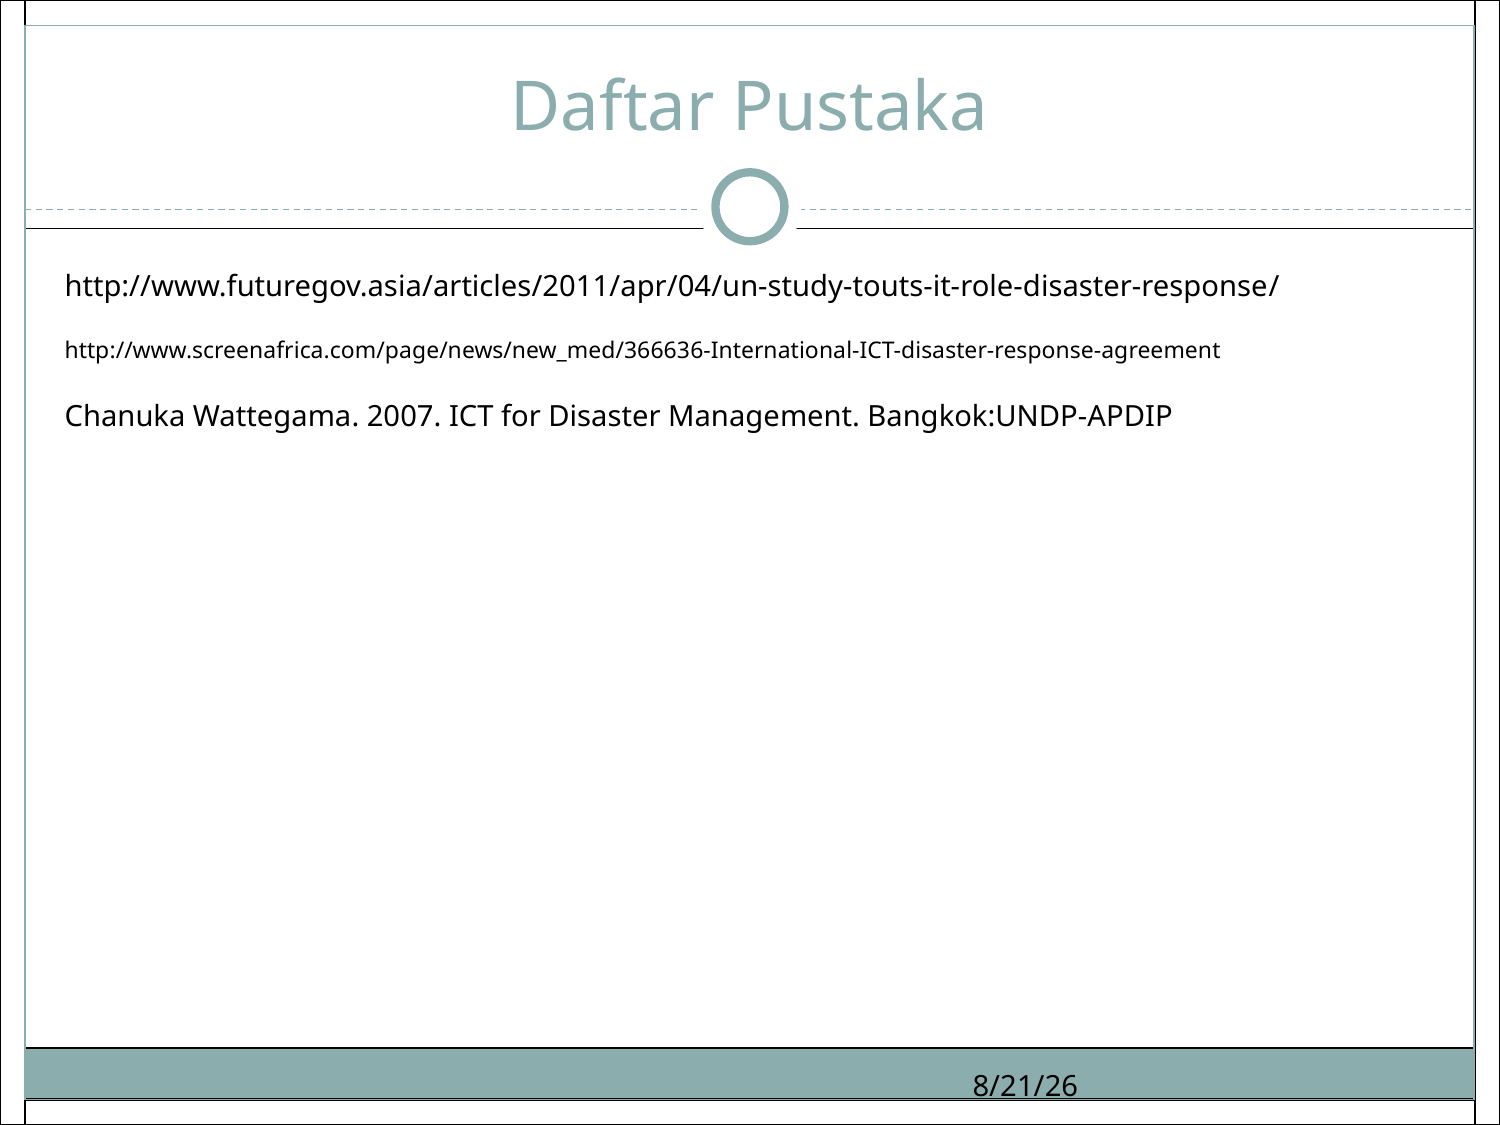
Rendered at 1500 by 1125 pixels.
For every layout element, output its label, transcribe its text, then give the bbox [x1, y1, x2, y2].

title Daftar Pustaka [49, 0, 1450, 205]
list http://www.futuregov.asia/articles/2011/apr/04/un-study-touts-it-role-disaster-response/ http://www.screenafrica.com/page/news/new_med/366636-International-ICT-disaster-response-agreement Chanuka Wattegama. 2007. ICT for Disaster Management. Bangkok:UNDP-APDIP [49, 249, 1450, 1015]
